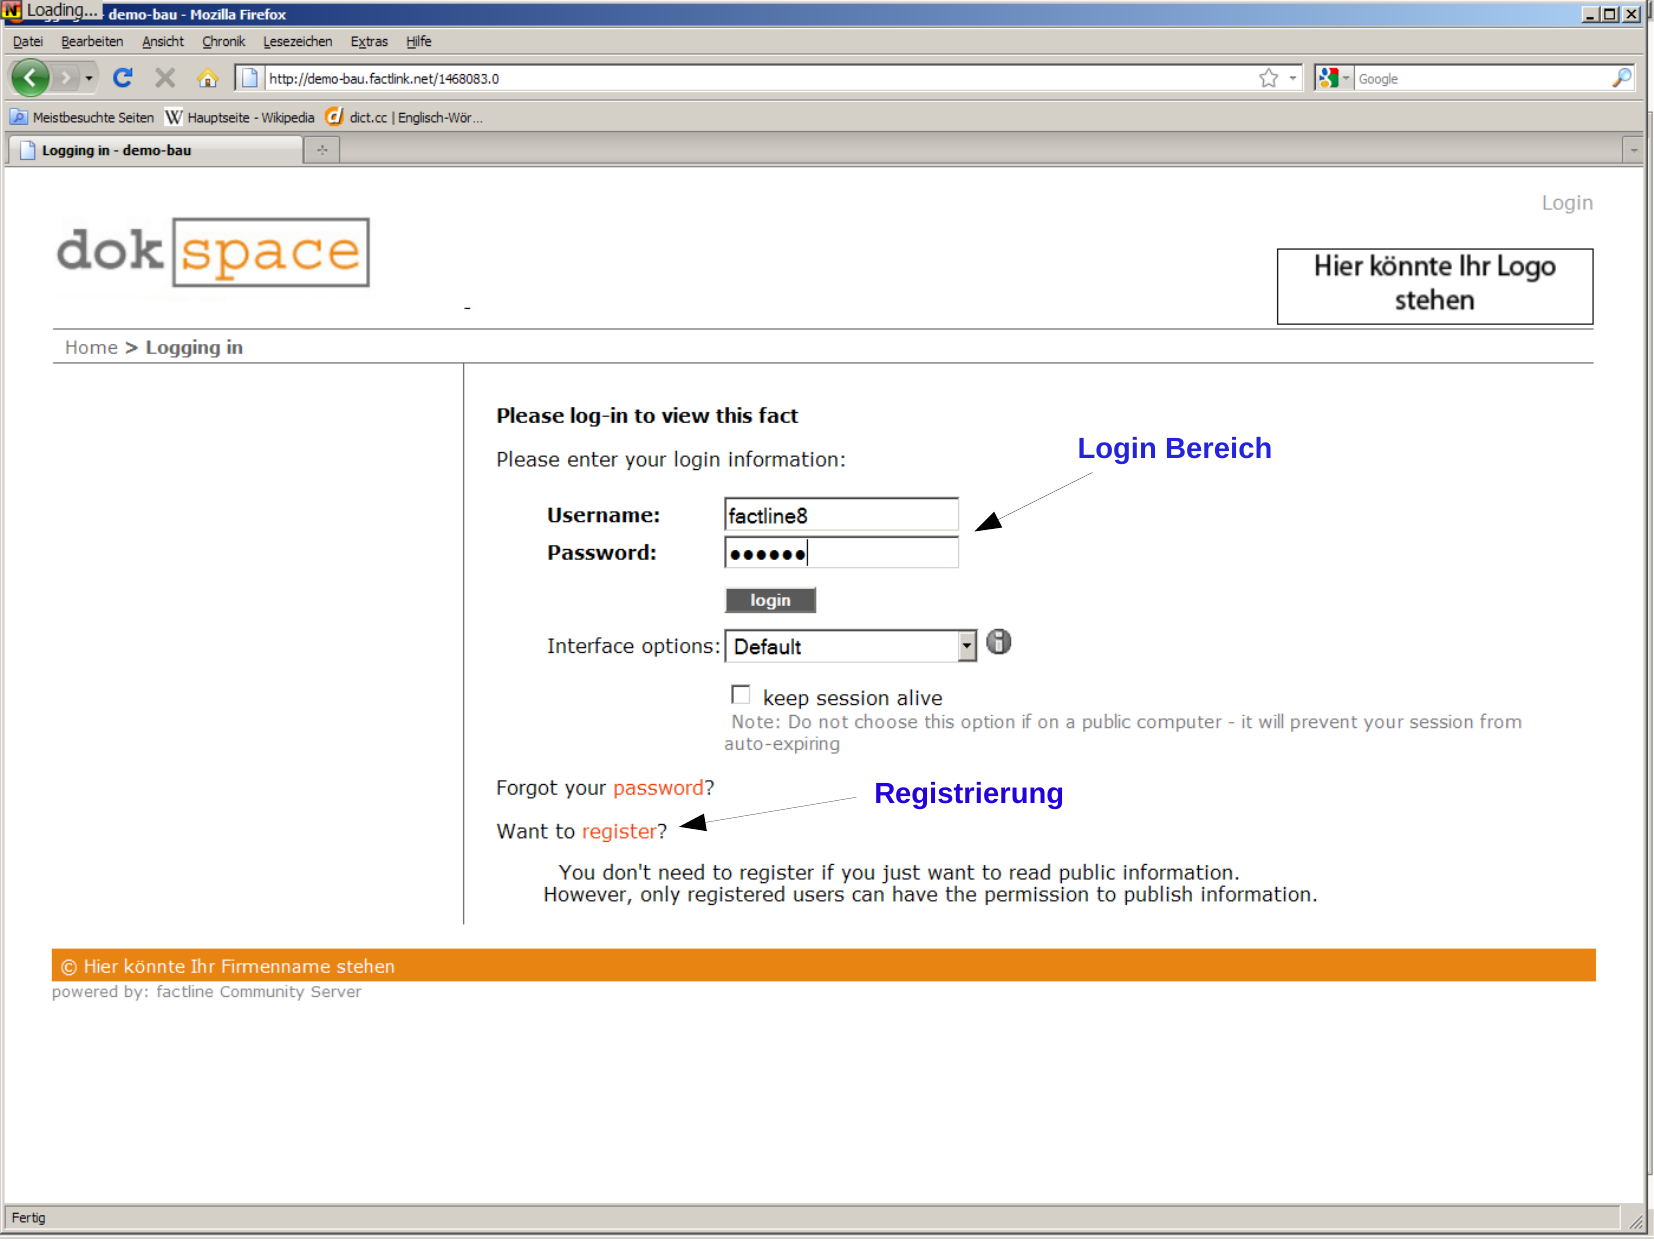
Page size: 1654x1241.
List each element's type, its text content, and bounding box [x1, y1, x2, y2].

text_box Login Bereich [1062, 424, 1300, 473]
picture [0, 0, 1654, 1239]
text_box Registrierung [859, 769, 1088, 819]
